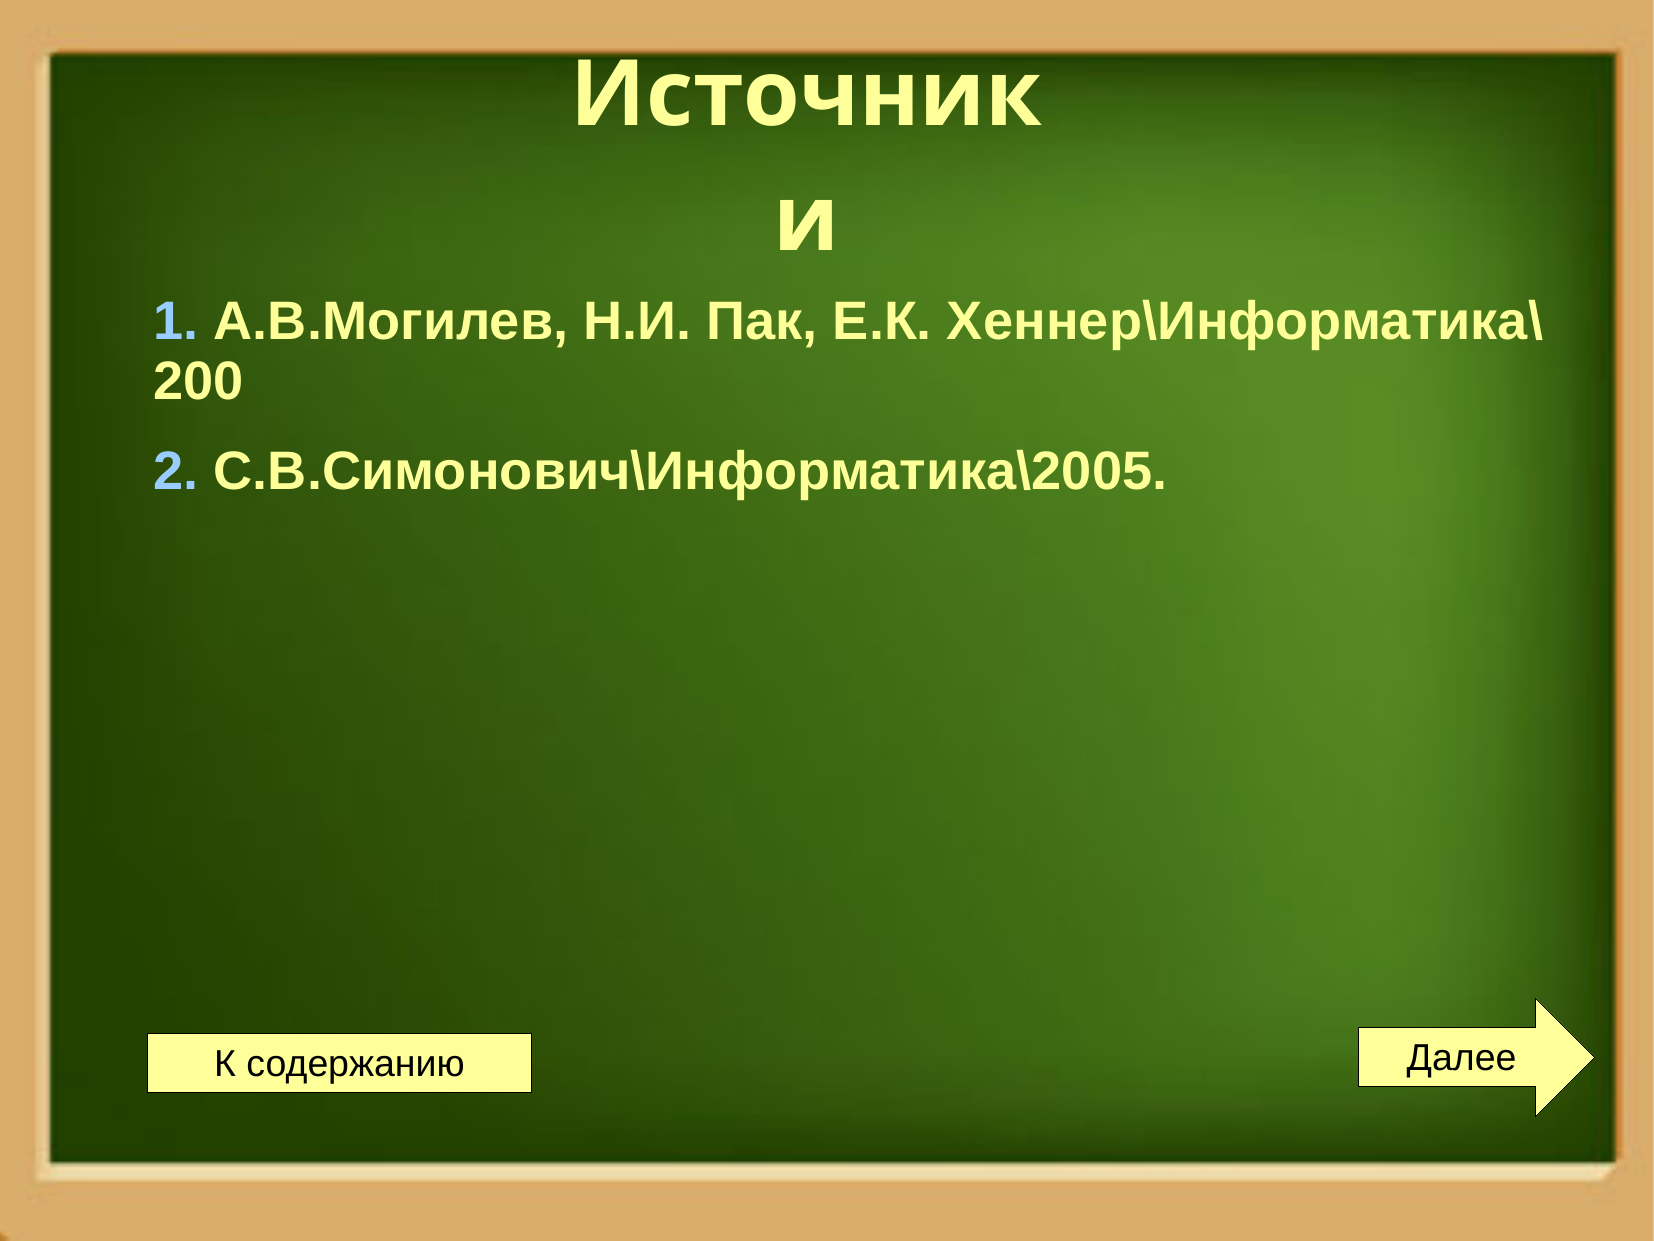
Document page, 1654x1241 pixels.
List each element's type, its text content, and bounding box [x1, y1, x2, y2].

text_box Далее [1358, 998, 1595, 1117]
text_box Источники [550, 88, 1063, 217]
list 1. А.В.Могилев, Н.И. Пак, Е.К. Хеннер\Информатика\200 2. С.В.Симонович\Информатика\2005. [82, 290, 1571, 1109]
picture [0, 0, 1654, 1241]
